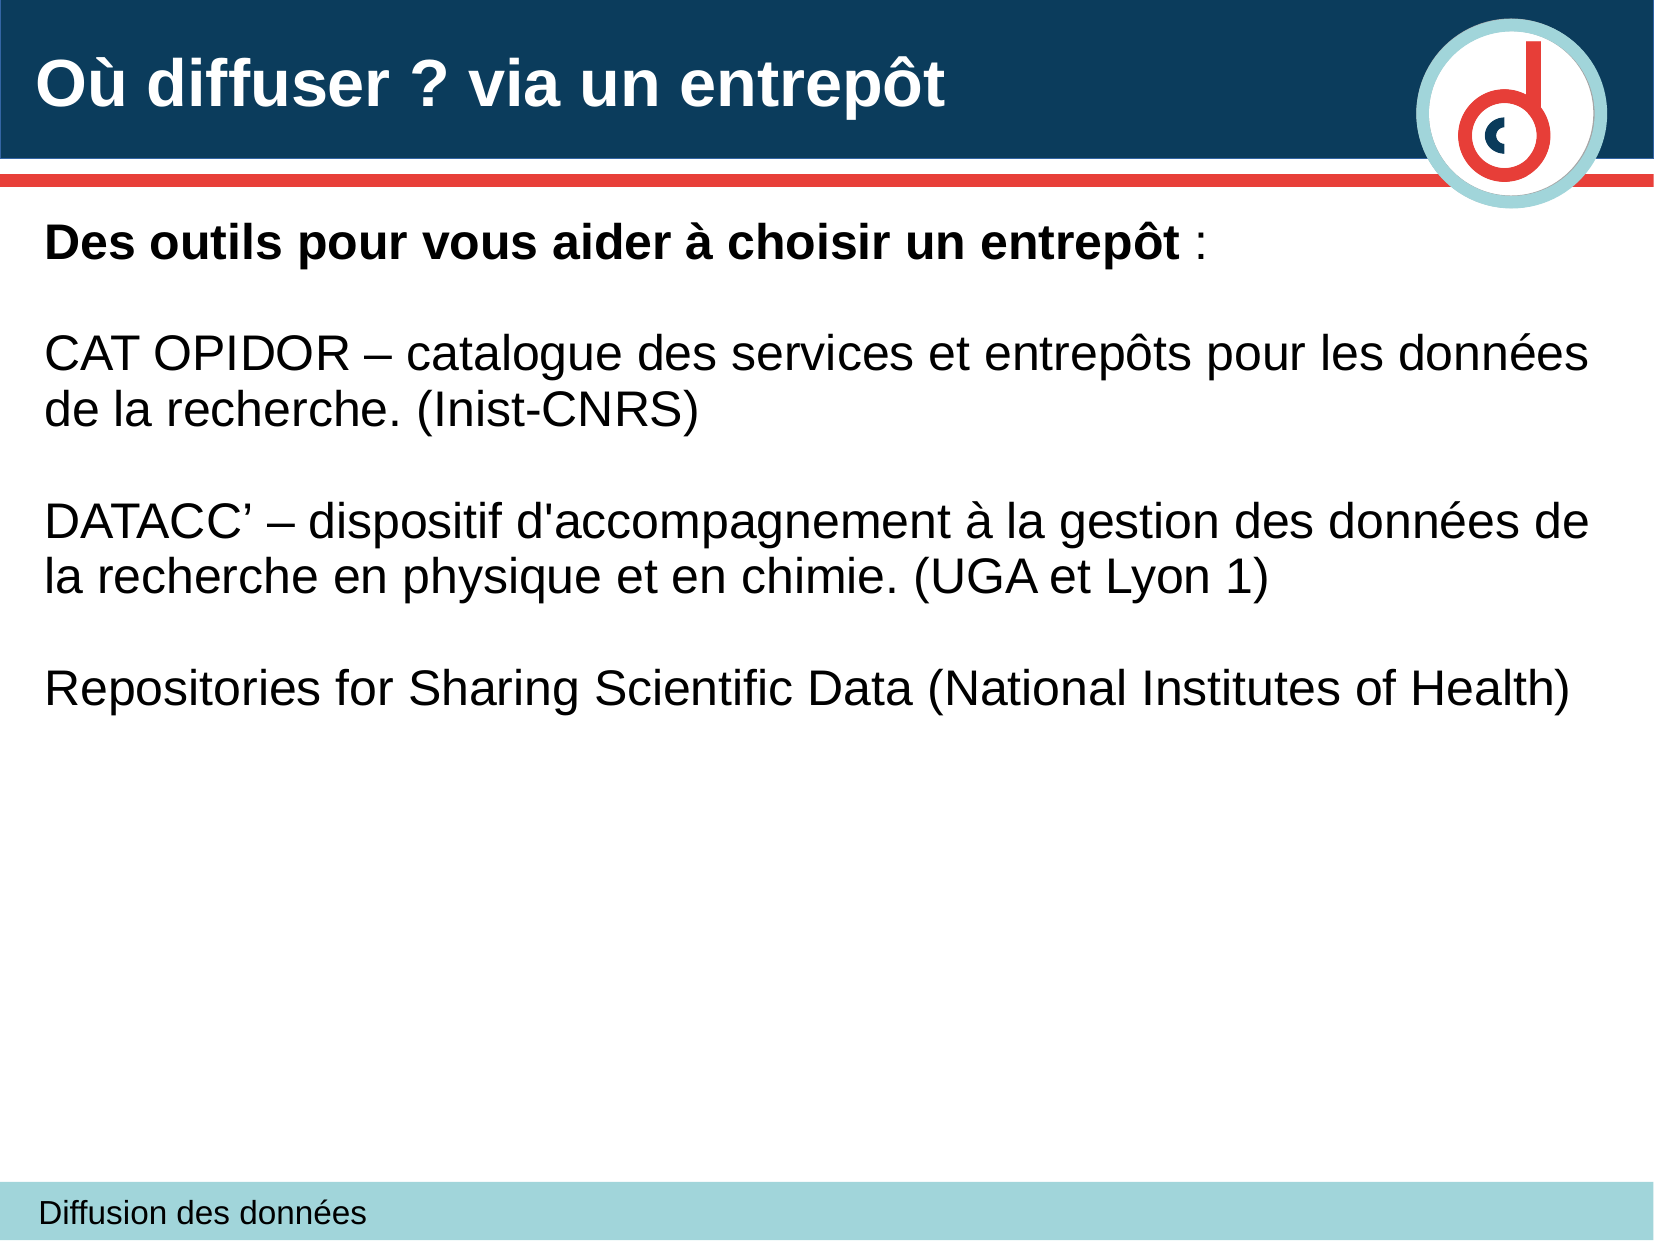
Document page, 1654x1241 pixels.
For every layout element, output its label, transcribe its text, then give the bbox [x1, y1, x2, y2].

text_box Diffusion des données [23, 1187, 621, 1241]
title Où diffuser ? via un entrepôt [35, 11, 1430, 159]
text_box Des outils pour vous aider à choisir un entrepôt : CAT OPIDOR – catalogue des services et entrepôts pour les données de la recherche. (Inist-CNRS) DATACC’ – dispositif d'accompagnement à la gestion des données de la recherche en physique et en chimie. (UGA et Lyon 1) Repositories for Sharing Scientific Data (National Institutes of Health) [29, 206, 1625, 1225]
